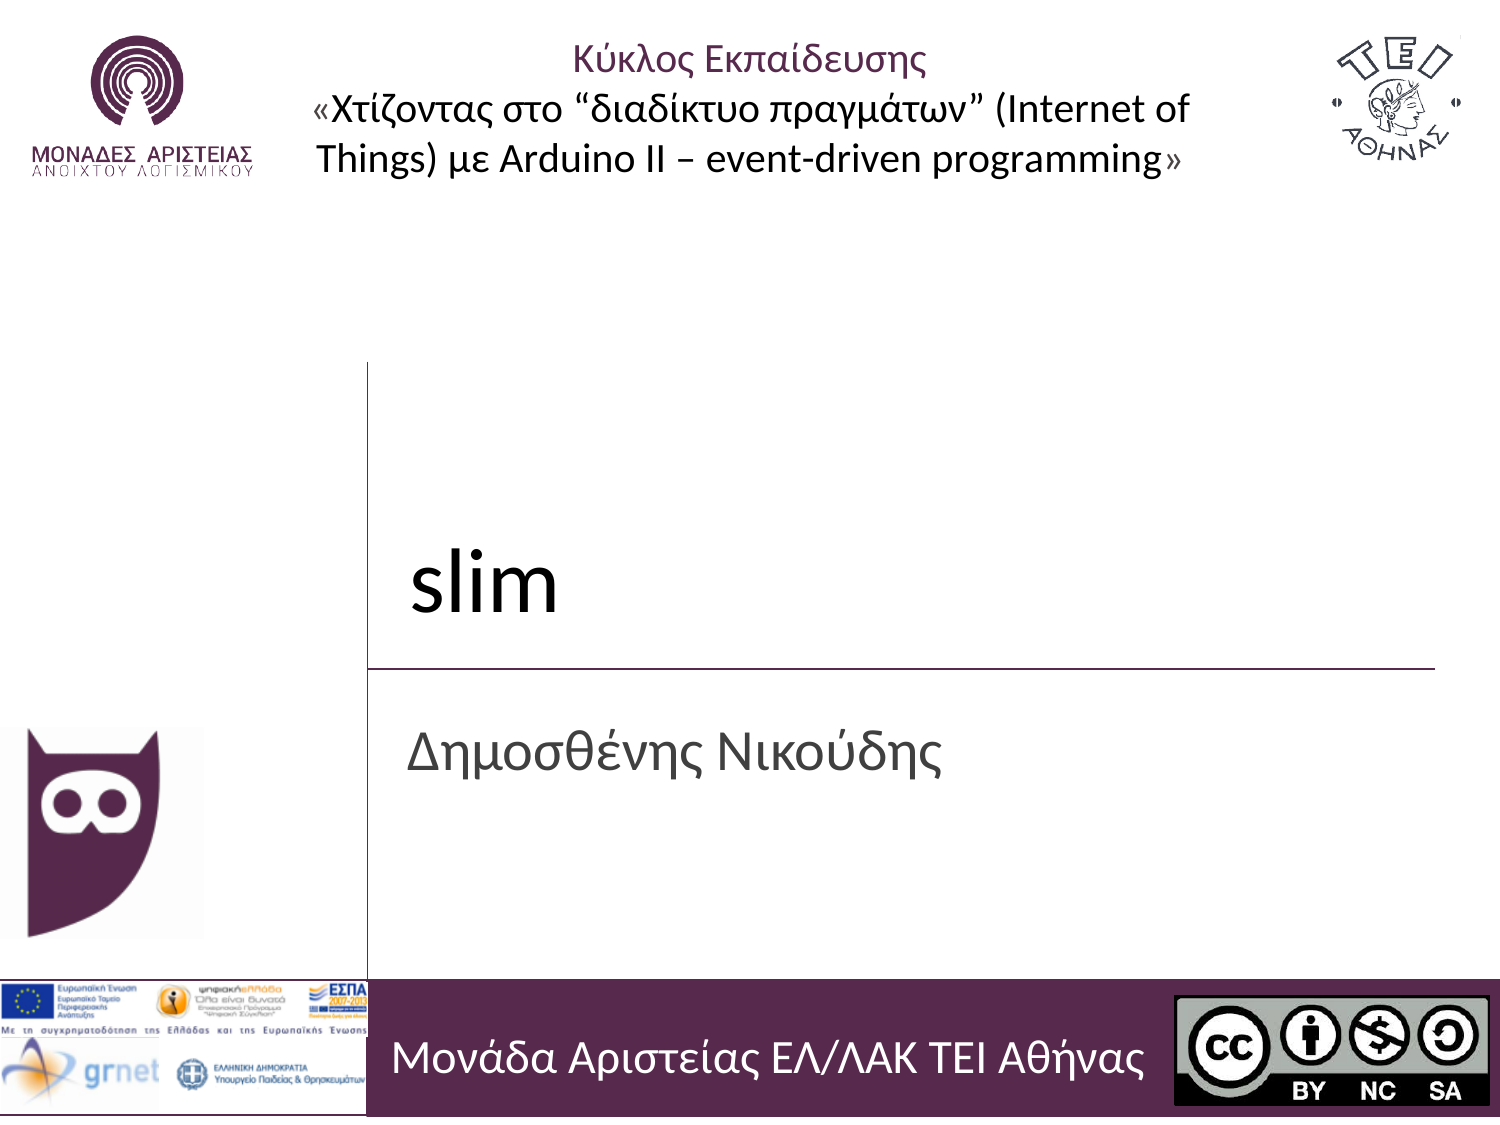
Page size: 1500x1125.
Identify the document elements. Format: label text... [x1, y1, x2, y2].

text_box Κύκλος Εκπαίδευσης «Χτίζοντας στο “διαδίκτυο πραγμάτων” (Internet οf Things) με Arduino II – event-driven programming» [280, 22, 1220, 190]
picture [31, 36, 253, 177]
text_box Δημοσθένης Νικούδης [392, 704, 1455, 963]
picture [0, 982, 368, 1113]
text_box Μονάδα Αριστείας ΕΛ/ΛΑΚ ΤΕΙ Αθήνας [375, 997, 1476, 1111]
picture [1331, 35, 1461, 167]
picture [1174, 995, 1490, 1106]
picture [175, 1057, 366, 1092]
title slim [394, 338, 1457, 639]
picture [0, 727, 204, 939]
